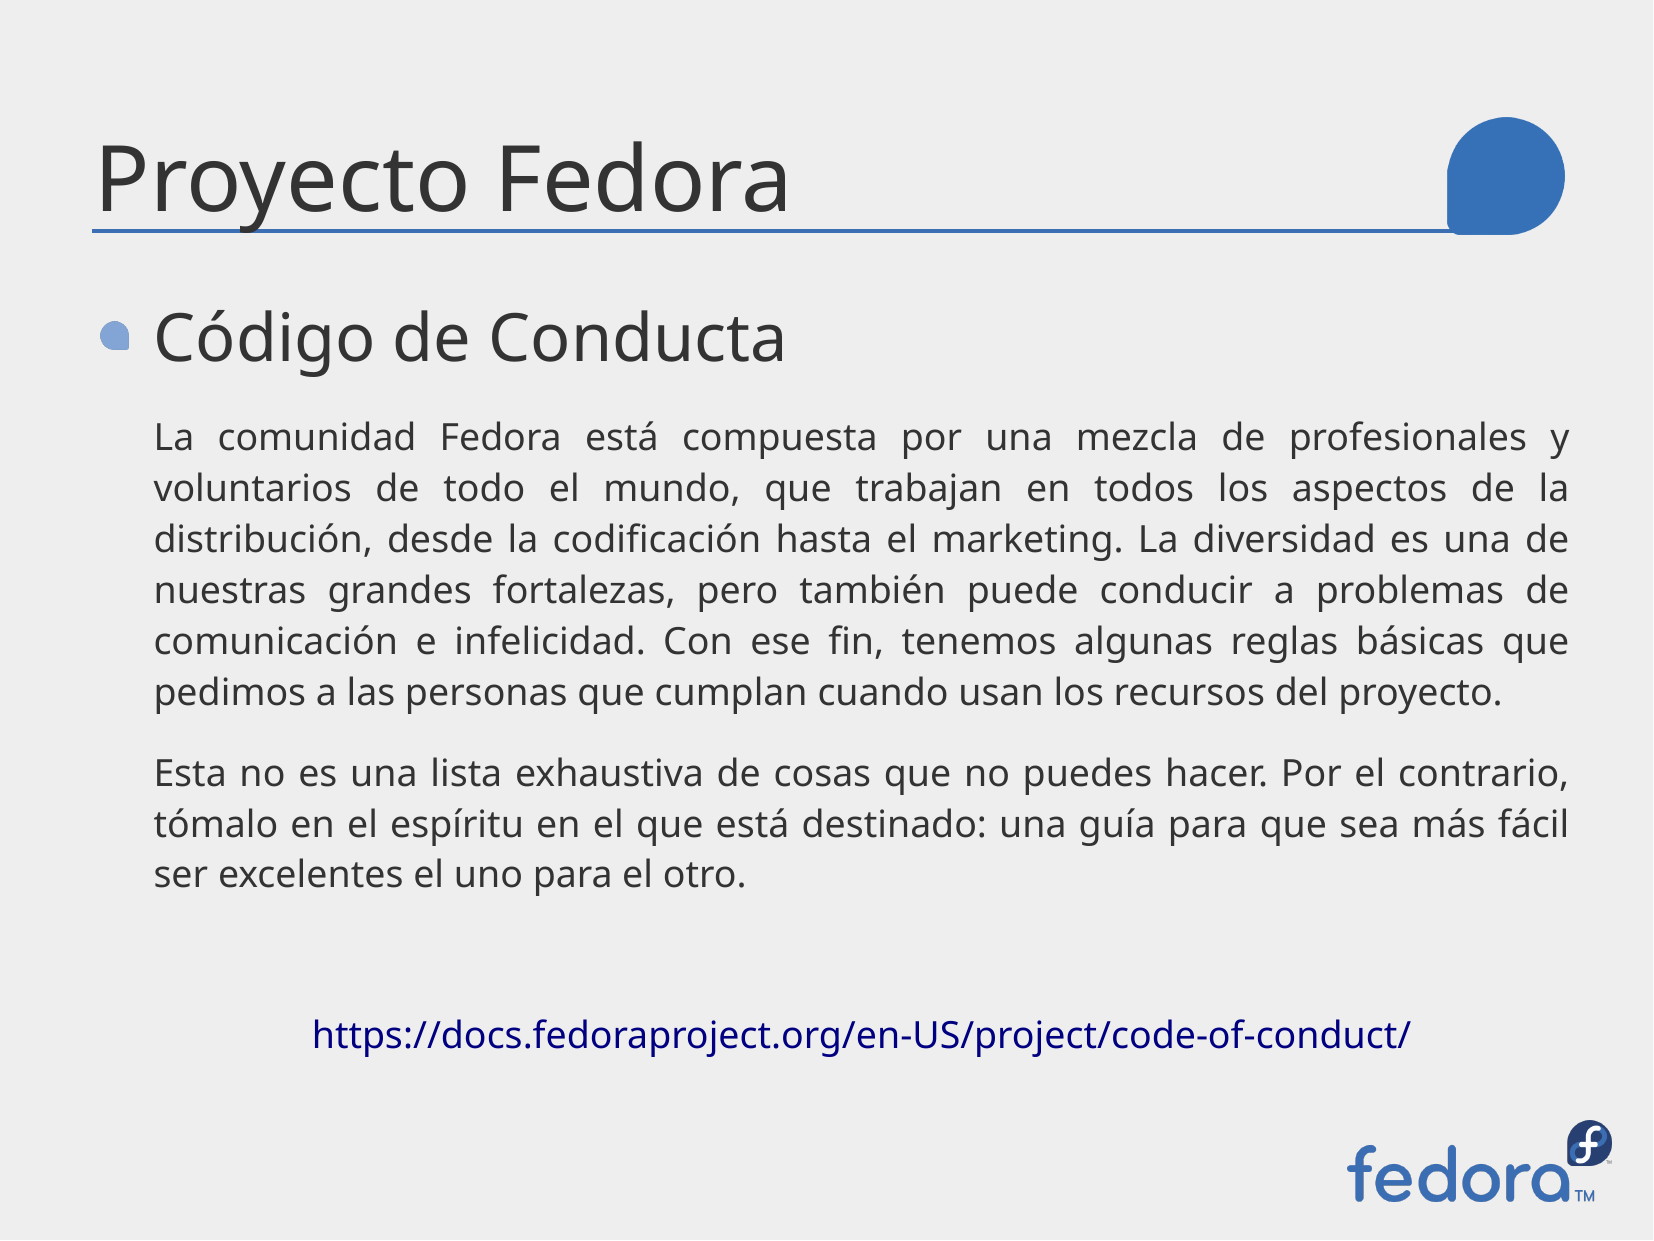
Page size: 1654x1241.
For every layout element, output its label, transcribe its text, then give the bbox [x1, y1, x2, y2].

picture [1347, 1120, 1612, 1202]
picture [1447, 117, 1565, 235]
list Código de Conducta La comunidad Fedora está compuesta por una mezcla de profesionales y voluntarios de todo el mundo, que trabajan en todos los aspectos de la distribución, desde la codificación hasta el marketing. La diversidad es una de nuestras grandes fortalezas, pero también puede conducir a problemas de comunicación e infelicidad. Con ese fin, tenemos algunas reglas básicas que pedimos a las personas que cumplan cuando usan los recursos del proyecto. Esta no es una lista exhaustiva de cosas que no puedes hacer. Por el contrario, tómalo en el espíritu en el que está destinado: una guía para que sea más fácil ser excelentes el uno para el otro. https://docs.fedoraproject.org/en-US/project/code-of-conduct/ [82, 290, 1571, 1094]
title Proyecto Fedora [94, 100, 1426, 251]
